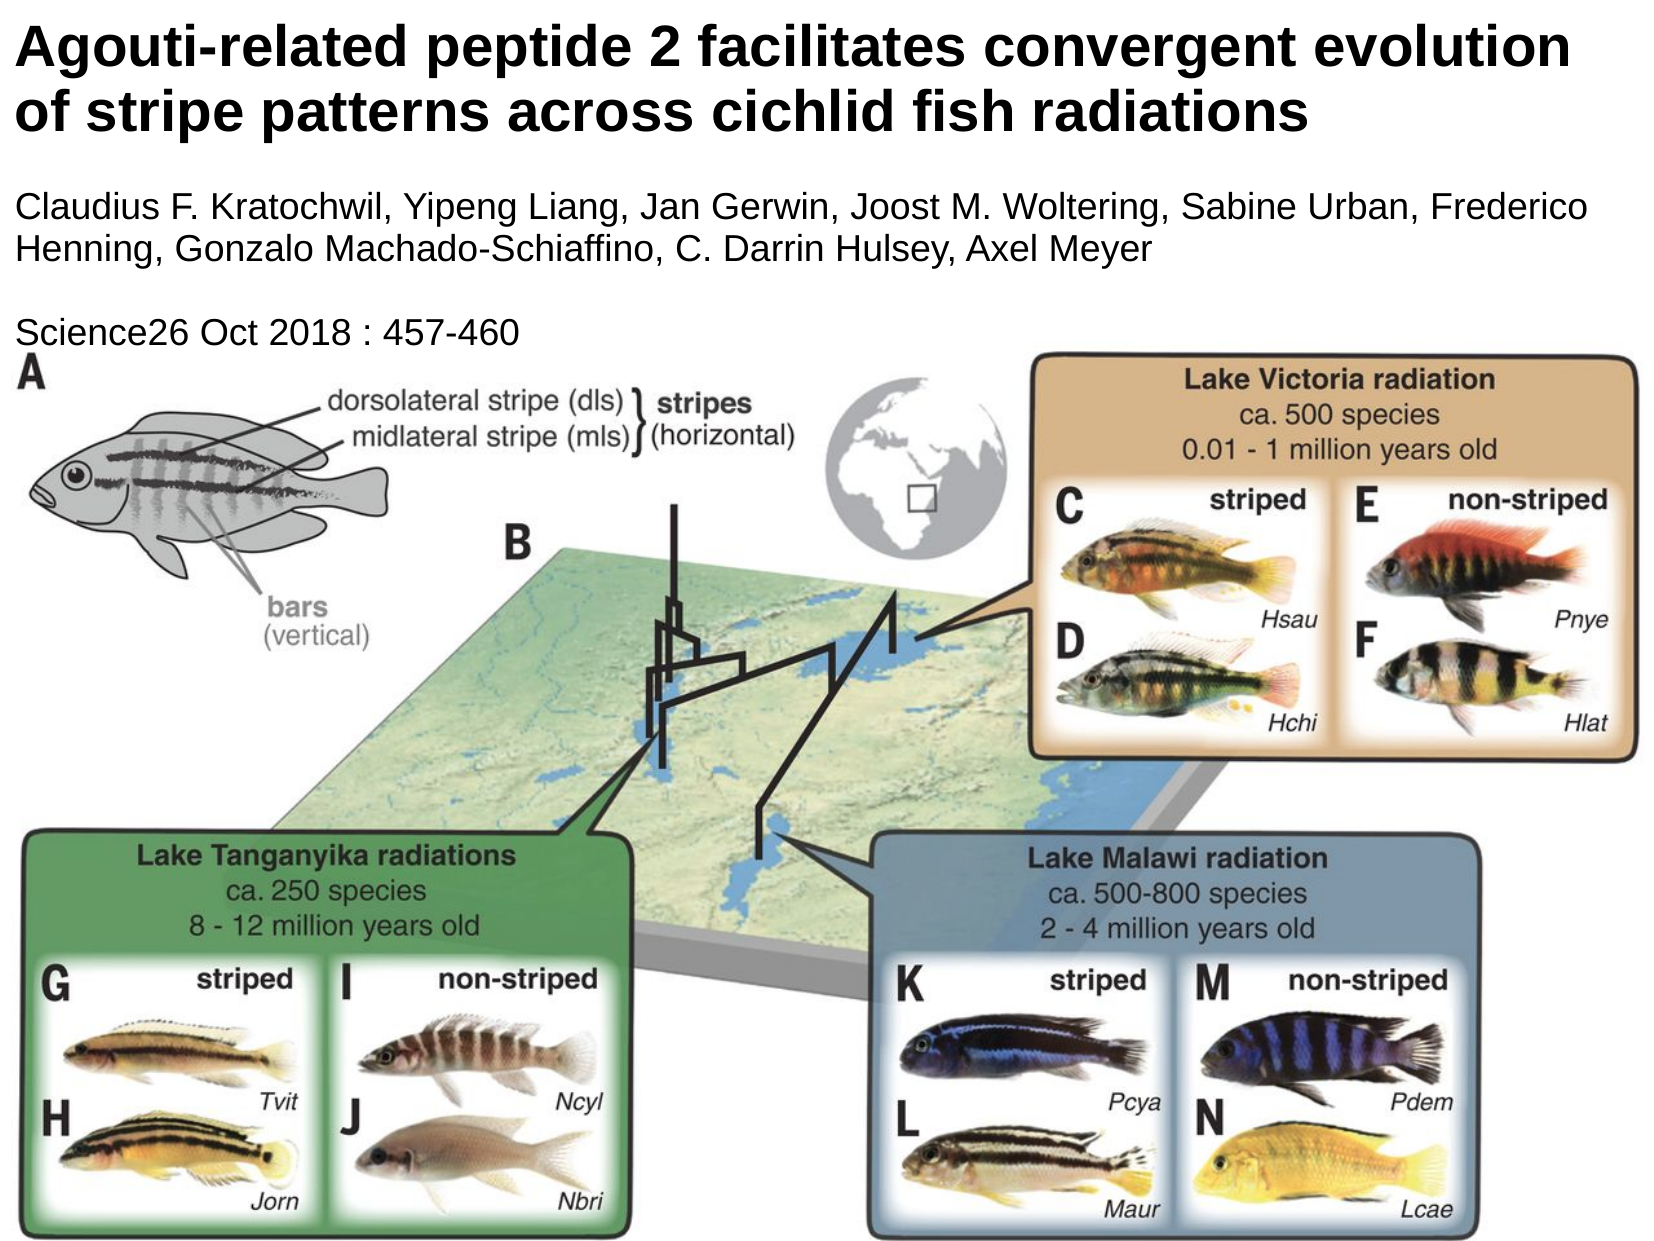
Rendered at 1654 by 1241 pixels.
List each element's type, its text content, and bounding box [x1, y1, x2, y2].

text_box Agouti-related peptide 2 facilitates convergent evolution of stripe patterns across cichlid fish radiations Claudius F. Kratochwil, Yipeng Liang, Jan Gerwin, Joost M. Woltering, Sabine Urban, Frederico Henning, Gonzalo Machado-Schiaffino, C. Darrin Hulsey, Axel Meyer Science26 Oct 2018 : 457-460 [0, 6, 1654, 362]
picture [0, 362, 1654, 1241]
